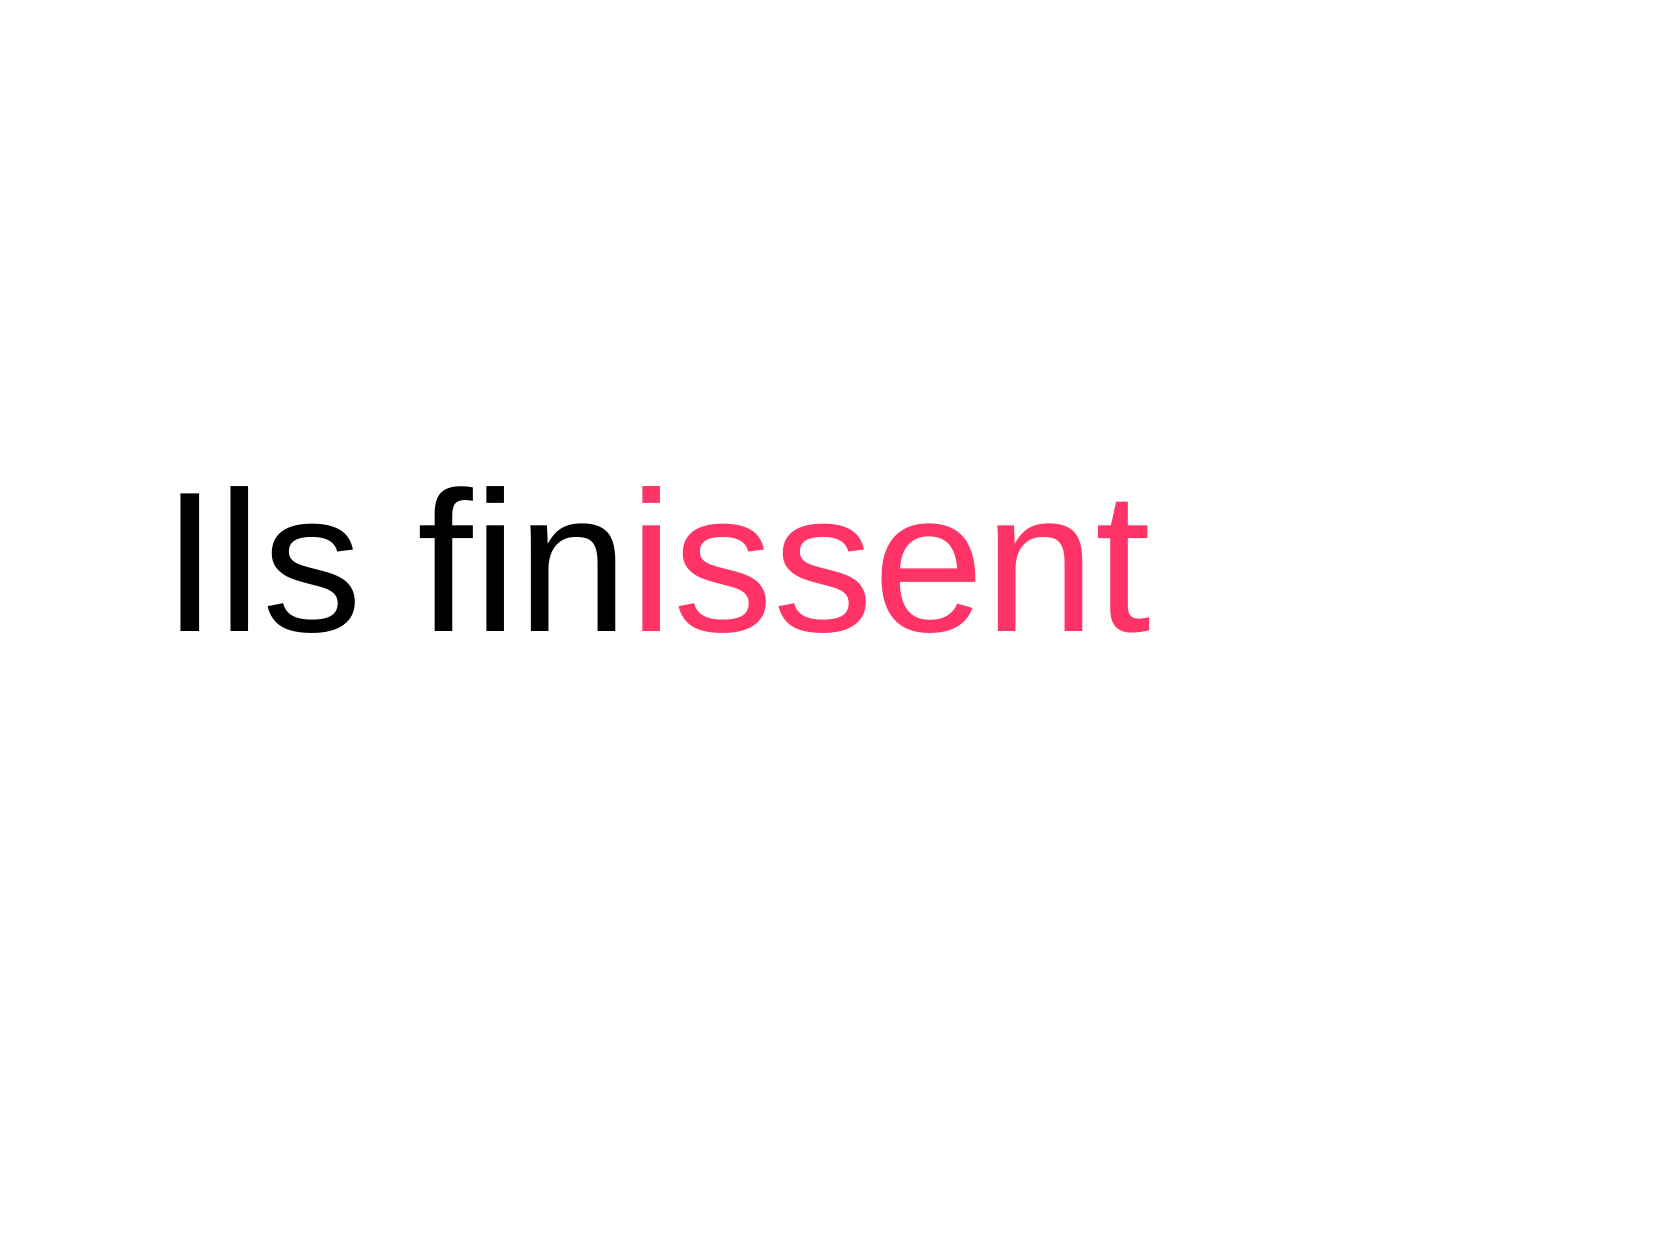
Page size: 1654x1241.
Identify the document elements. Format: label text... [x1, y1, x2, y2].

text_box Ils finissent [147, 442, 1418, 682]
